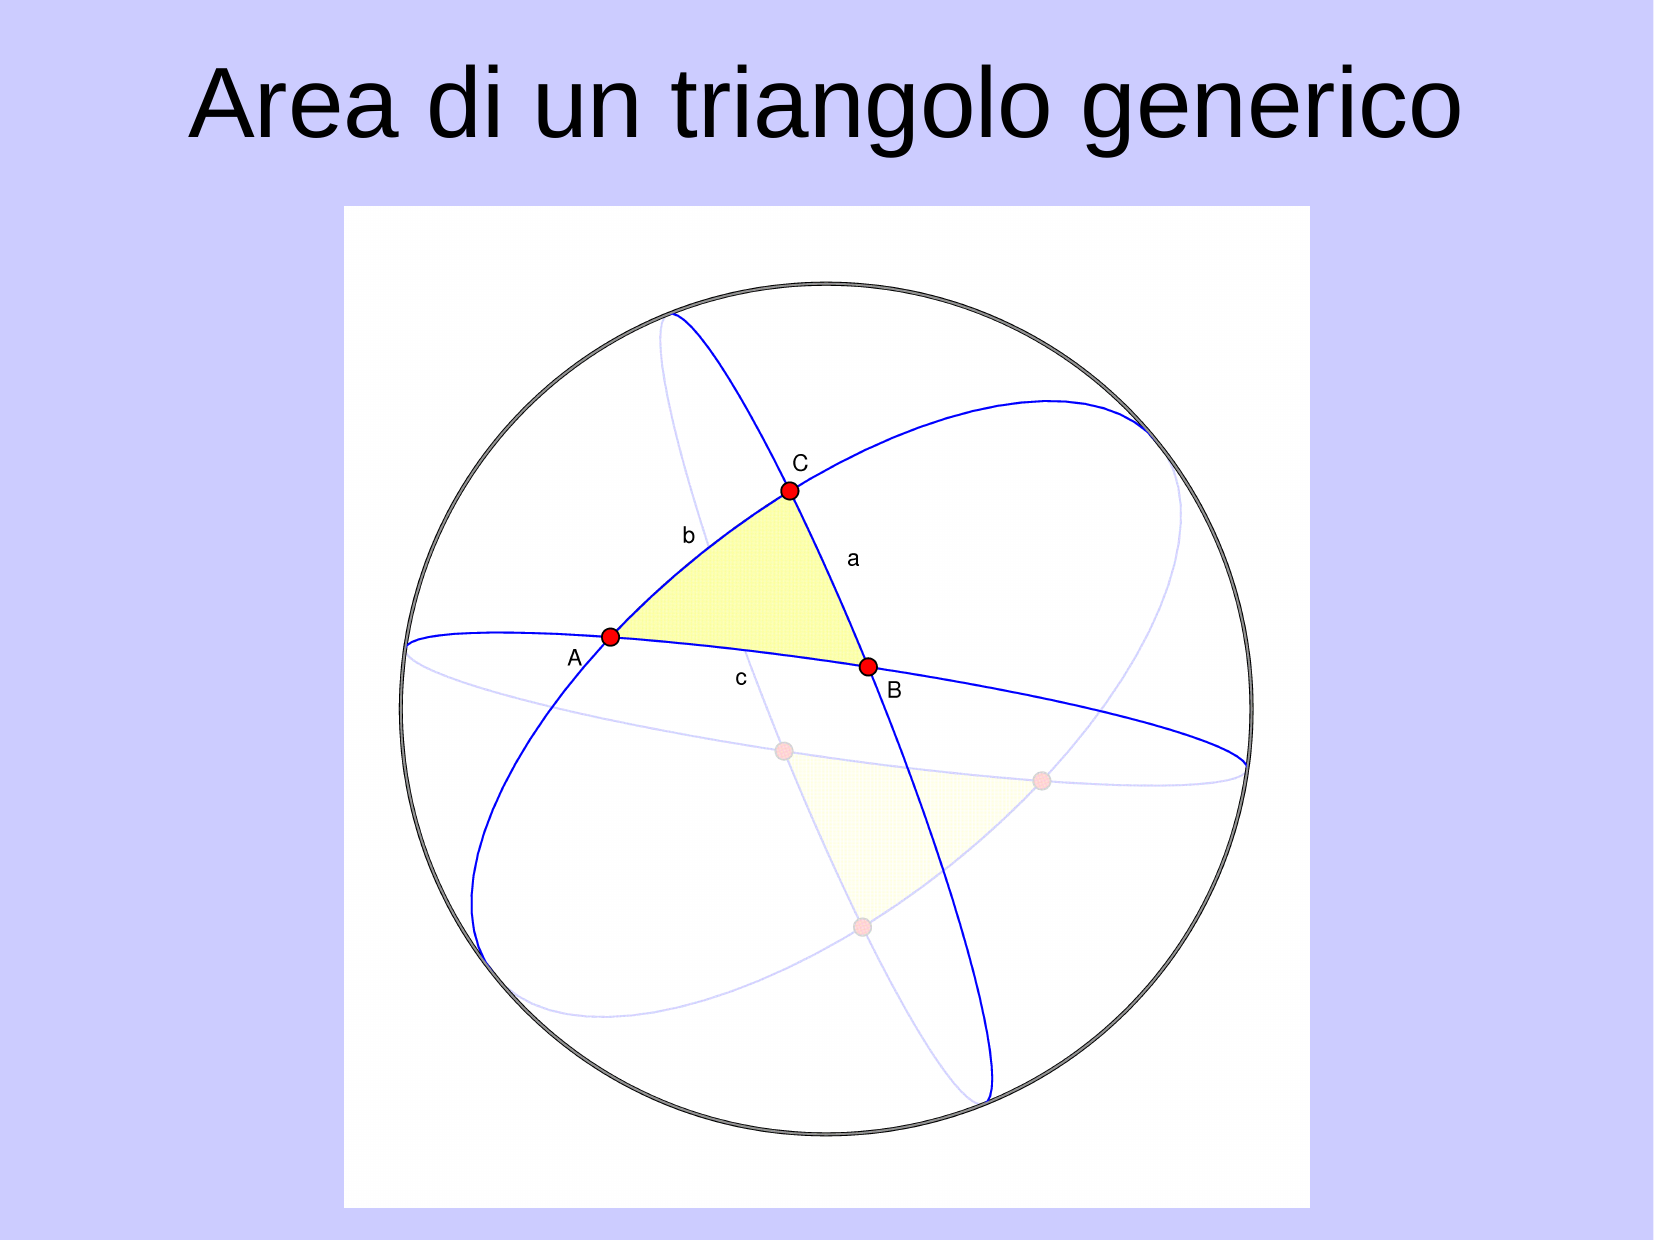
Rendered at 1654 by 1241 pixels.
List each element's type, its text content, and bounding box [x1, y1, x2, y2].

text_box Area di un triangolo generico [124, 0, 1530, 207]
picture [344, 206, 1310, 1208]
